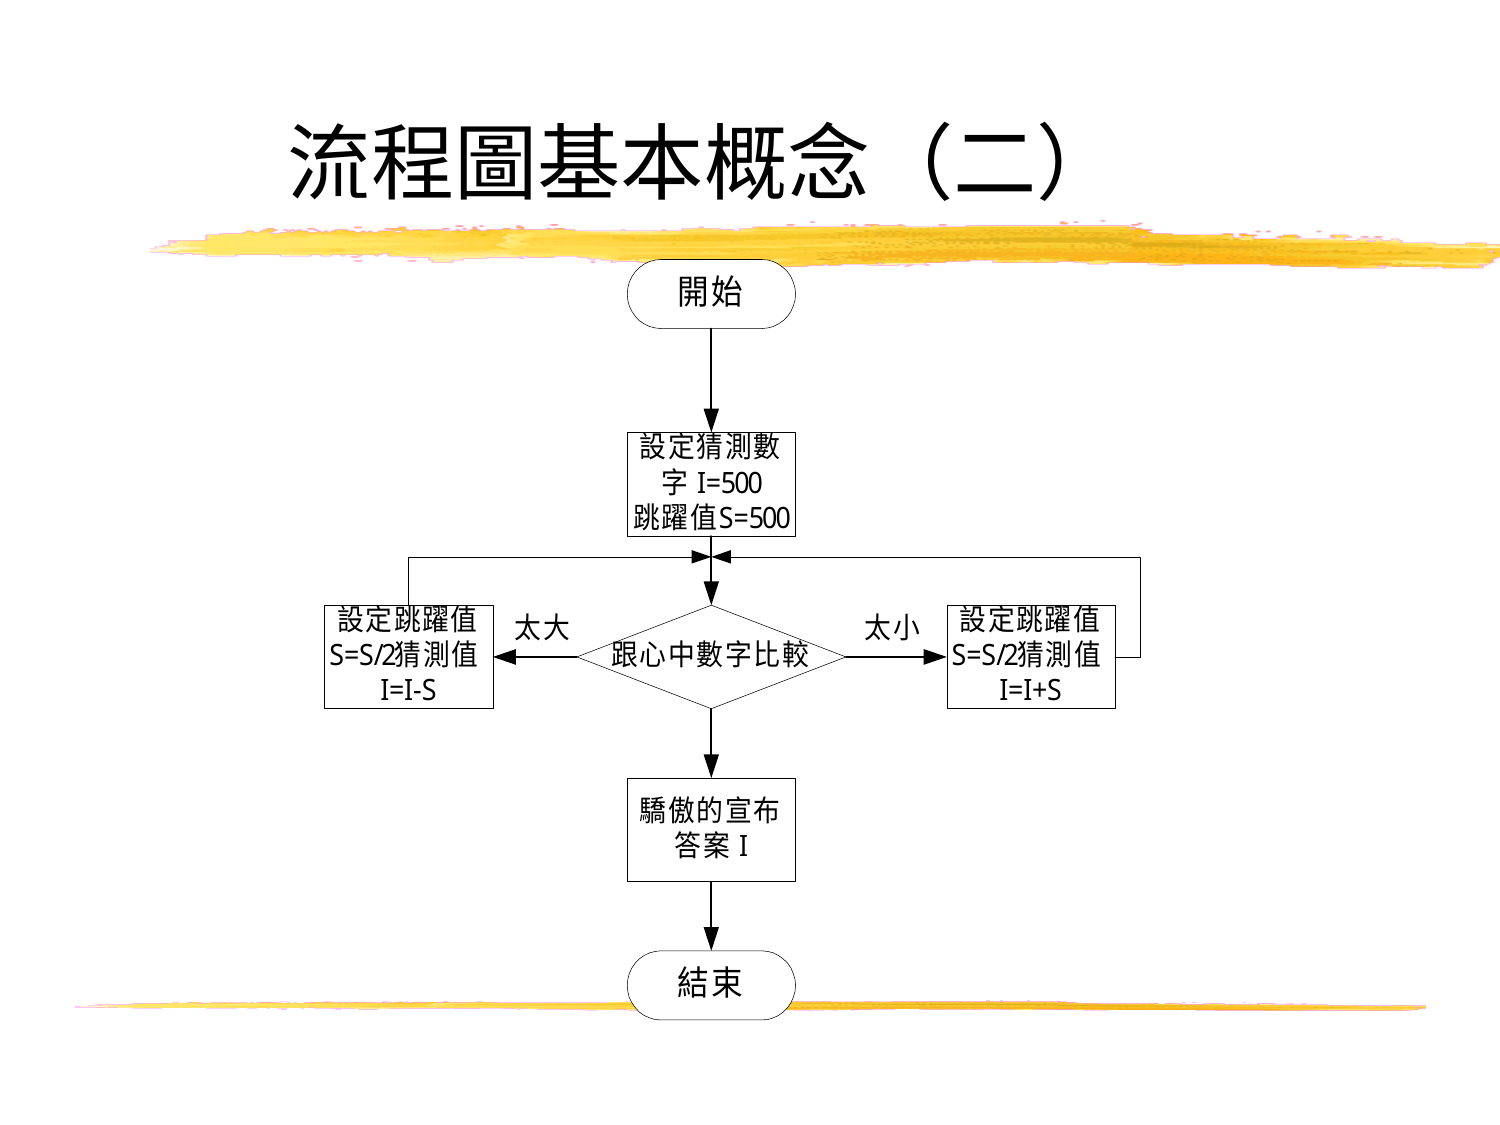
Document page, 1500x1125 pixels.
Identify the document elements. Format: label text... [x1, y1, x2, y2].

title 流程圖基本概念（二） [66, 37, 1342, 225]
chart [323, 258, 1150, 1021]
picture [1150, 999, 1426, 1013]
picture [75, 999, 323, 1013]
picture [150, 215, 1500, 279]
